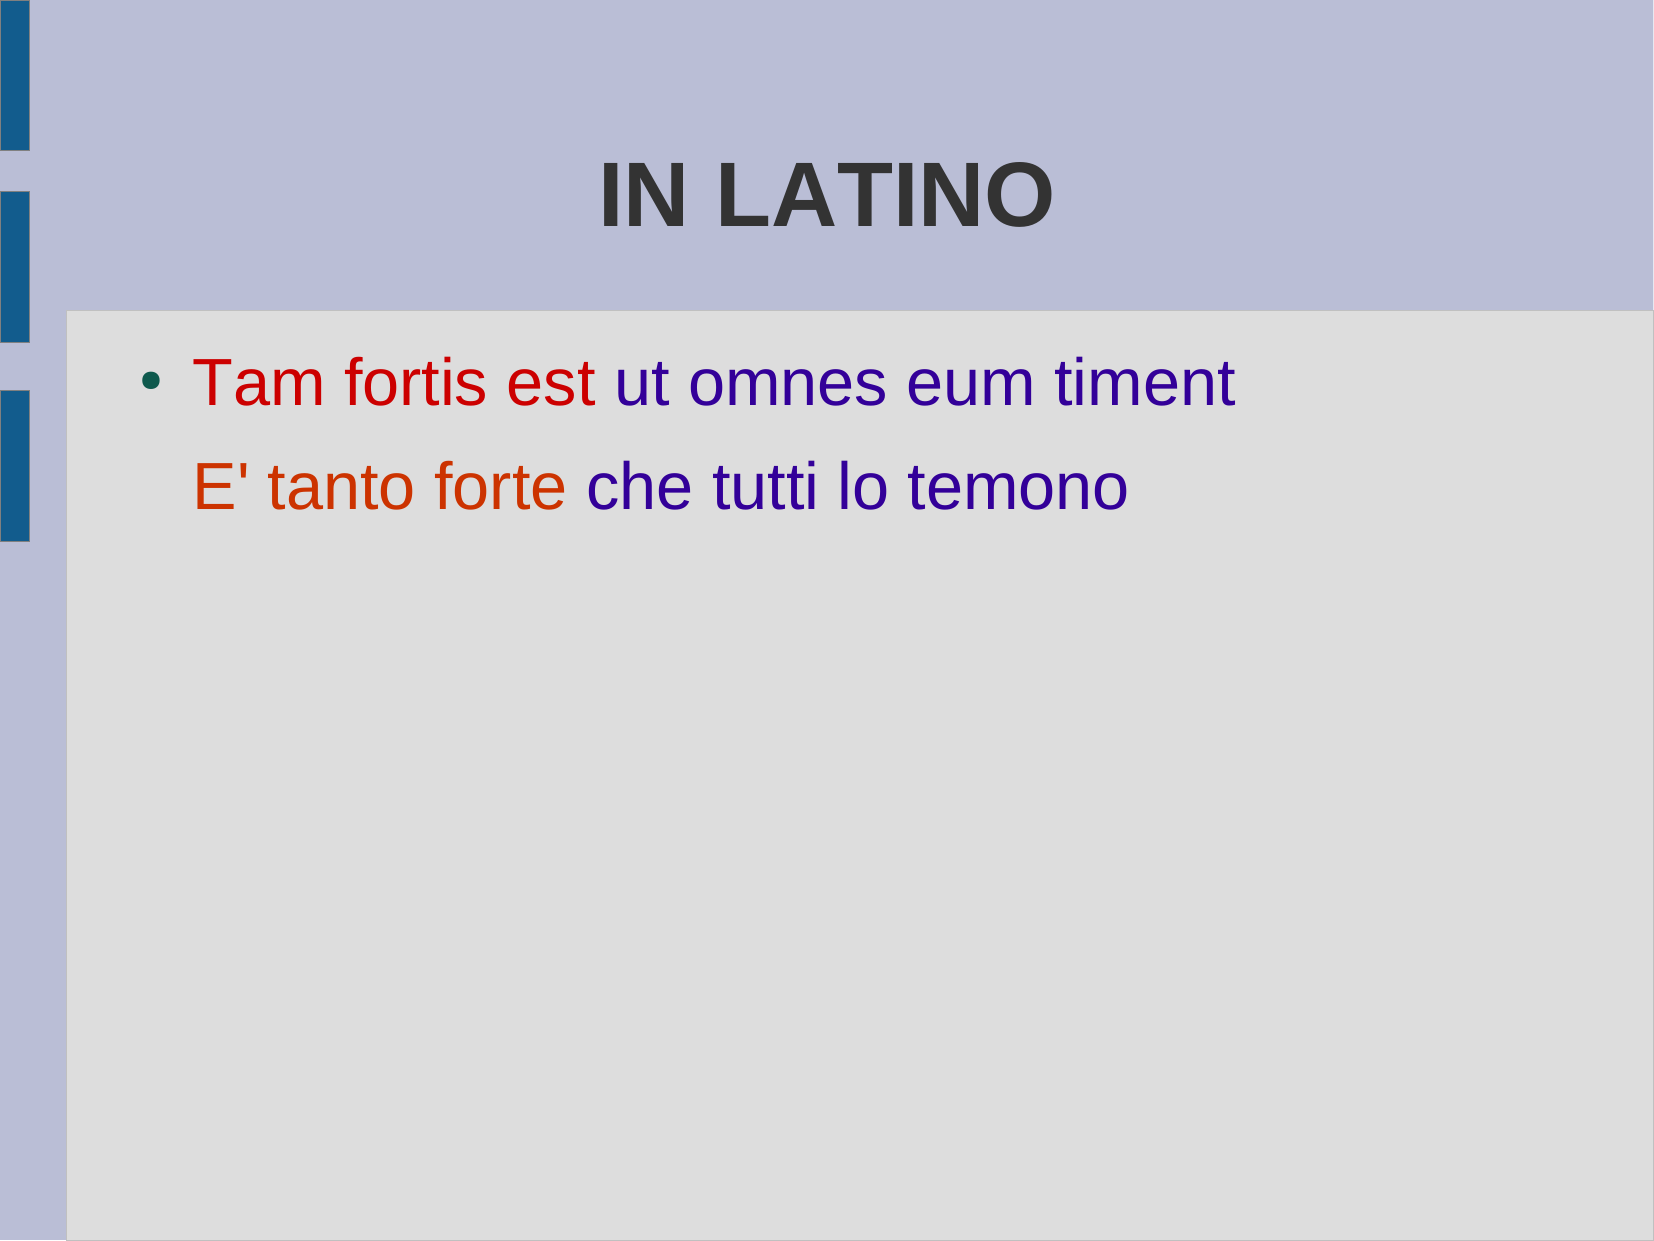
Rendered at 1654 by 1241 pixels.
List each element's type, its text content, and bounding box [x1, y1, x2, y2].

title IN LATINO [121, 91, 1534, 299]
list Tam fortis est ut omnes eum timent E' tanto forte che tutti lo temono [121, 344, 1534, 1127]
